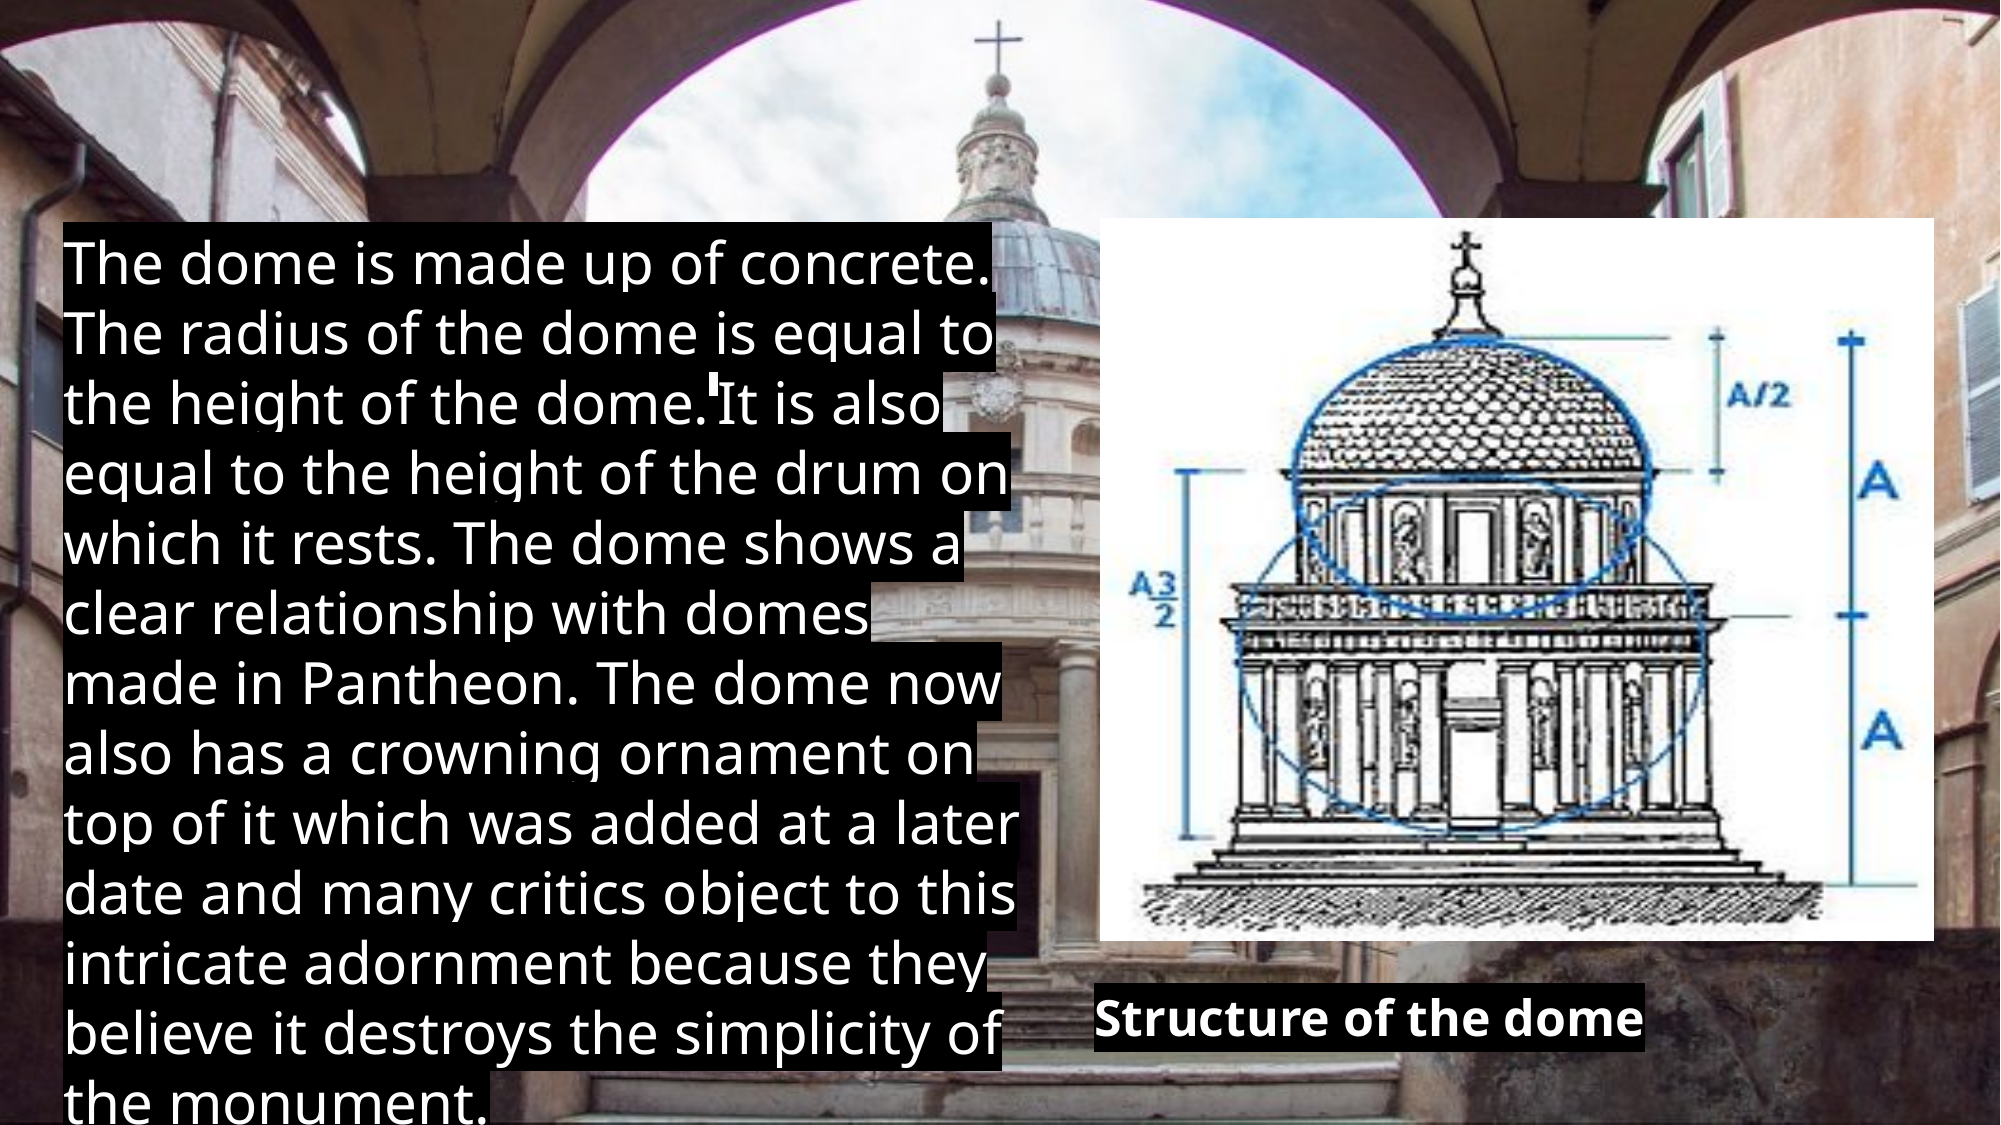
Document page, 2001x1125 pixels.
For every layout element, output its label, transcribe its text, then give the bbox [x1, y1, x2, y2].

text_box Structure of the dome [1079, 979, 1868, 1056]
text_box [137, 180, 888, 218]
text_box The dome is made up of concrete. The radius of the dome is equal to the height of the dome. It is also equal to the height of the drum on which it rests. The dome shows a clear relationship with domes made in Pantheon. The dome now also has a crowning ornament on top of it which was added at a later date and many critics object to this intricate adornment because they believe it destroys the simplicity of the monument. [48, 218, 1048, 1082]
picture [0, 0, 2000, 1125]
